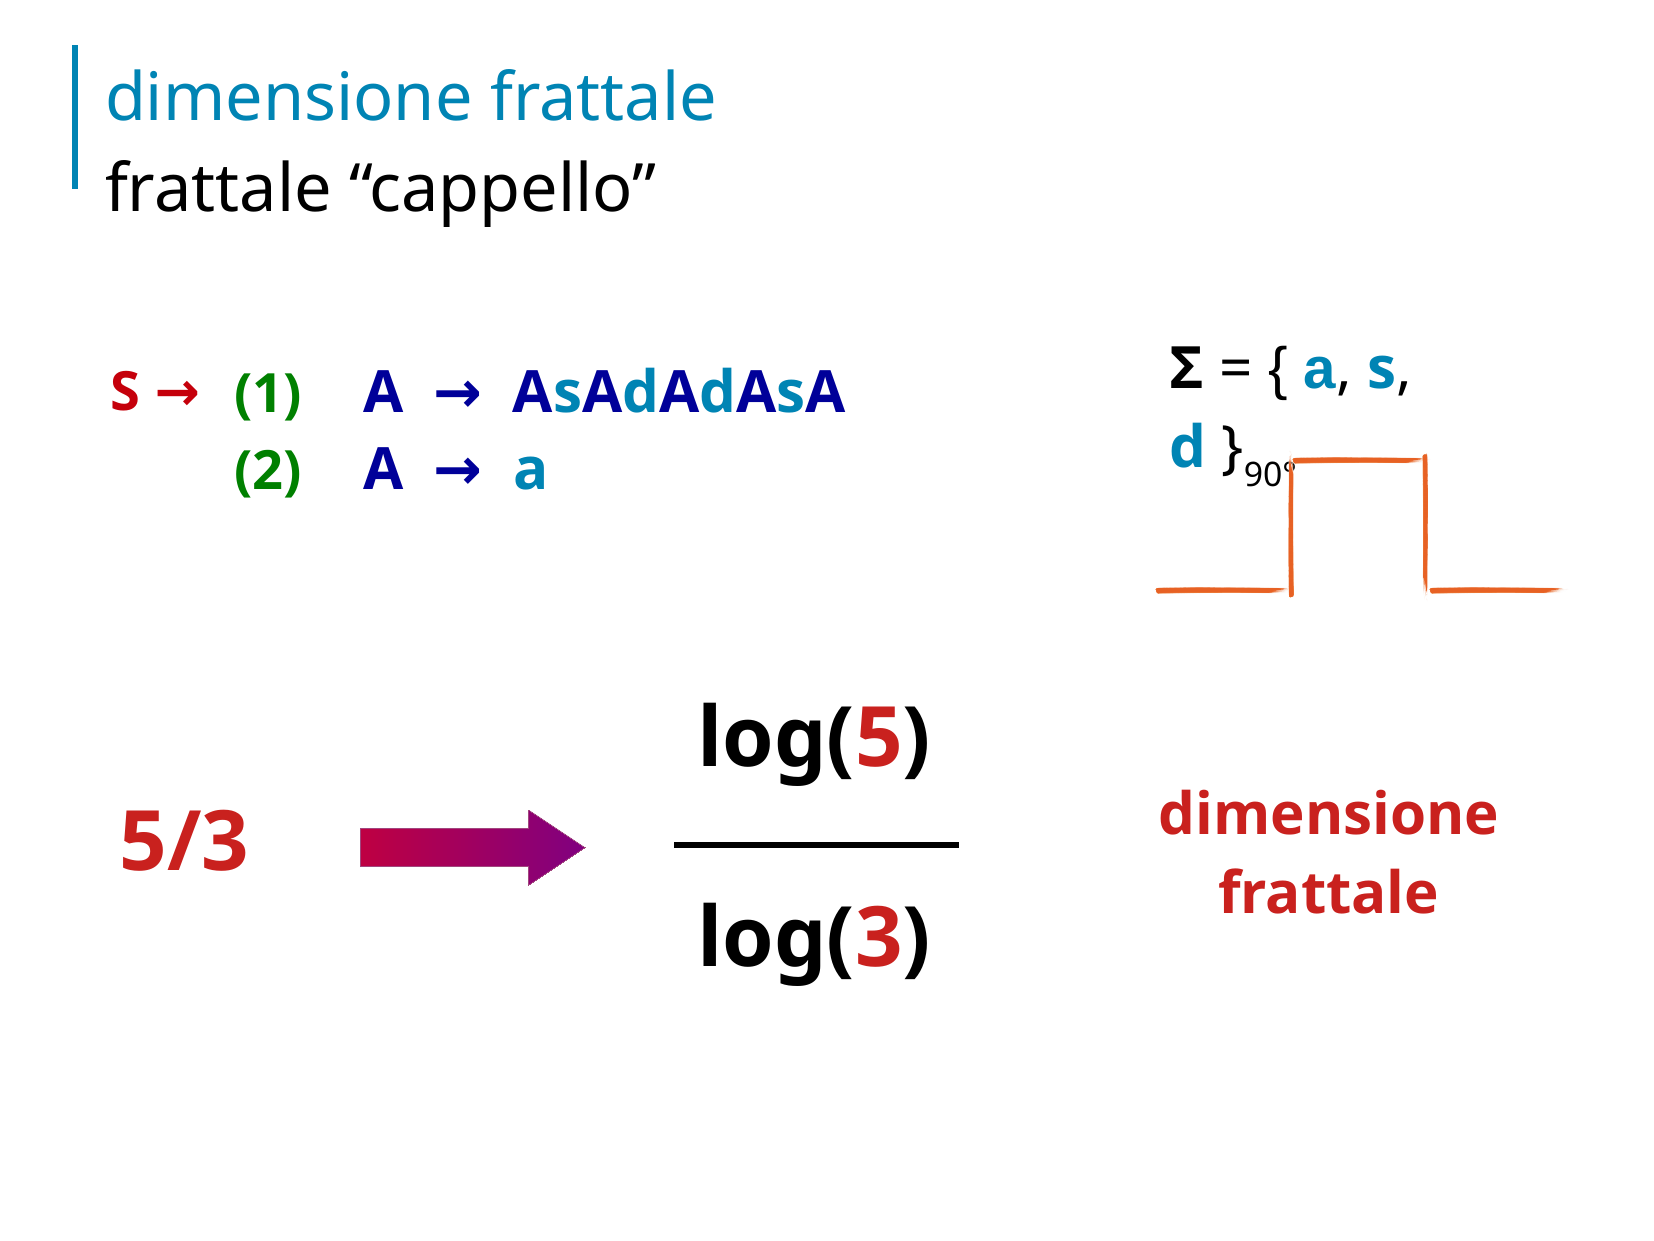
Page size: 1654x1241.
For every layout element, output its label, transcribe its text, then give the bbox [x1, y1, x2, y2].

text_box S → [87, 348, 219, 429]
text_box (1) A → AsAdAdAsA [219, 345, 871, 421]
picture [1429, 587, 1569, 594]
text_box 5/3 [105, 780, 271, 895]
title dimensione frattale frattale “cappello” [105, 49, 1571, 200]
text_box log(5) log(3) [682, 848, 946, 991]
text_box (2) A → a [219, 421, 871, 512]
text_box [360, 810, 586, 886]
text_box dimensione frattale [1097, 765, 1561, 911]
text_box Σ = { a, s, d }90° [1155, 318, 1561, 421]
picture [1155, 450, 1431, 602]
text_box log(5) log(3) [682, 675, 946, 842]
